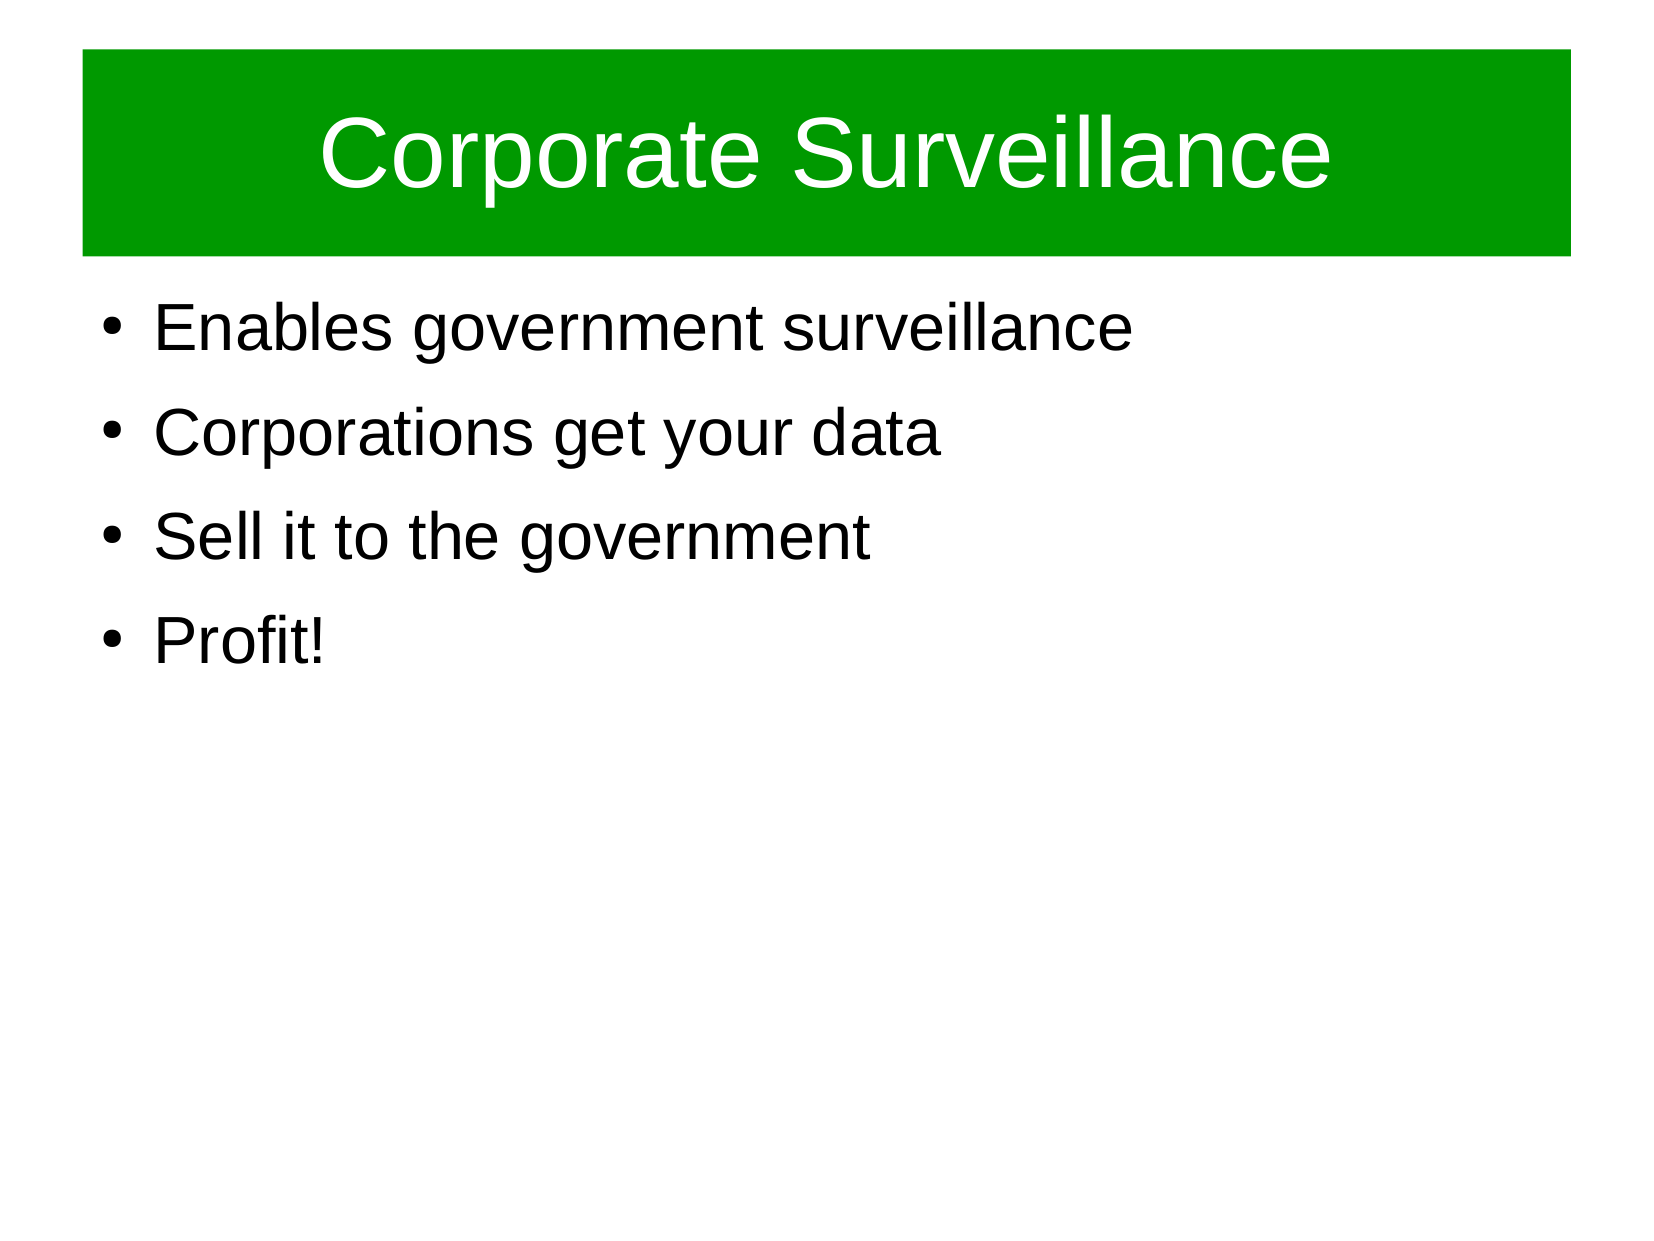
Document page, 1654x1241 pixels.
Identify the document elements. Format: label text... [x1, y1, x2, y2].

list Enables government surveillance Corporations get your data Sell it to the government Profit! [82, 290, 1571, 1010]
title Corporate Surveillance [82, 49, 1571, 257]
